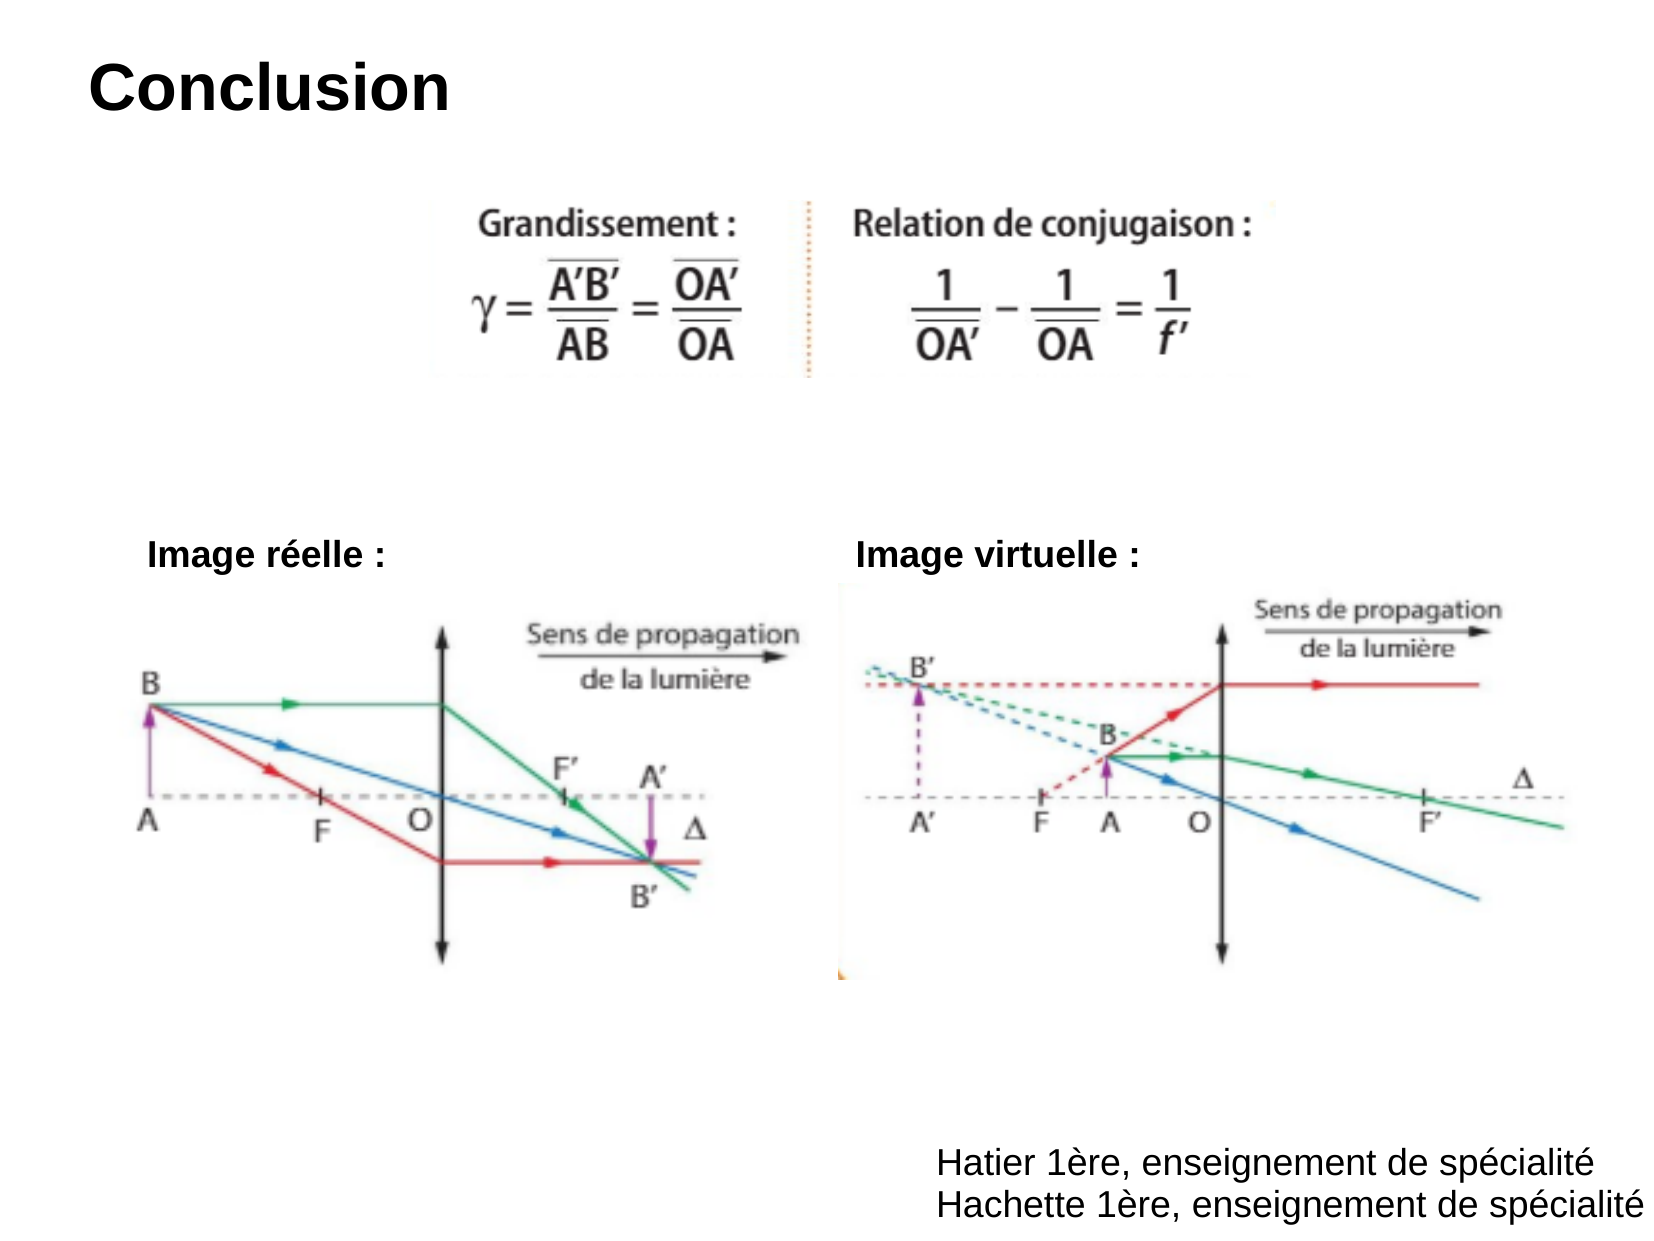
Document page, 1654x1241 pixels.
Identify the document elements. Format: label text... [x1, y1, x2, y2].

picture [70, 583, 1619, 981]
text_box Image réelle : [132, 525, 473, 592]
text_box Image virtuelle : [840, 525, 1182, 592]
text_box Hatier 1ère, enseignement de spécialité Hachette 1ère, enseignement de spécialité [921, 1133, 1654, 1233]
text_box Conclusion [0, 0, 1607, 207]
picture [428, 200, 1276, 378]
